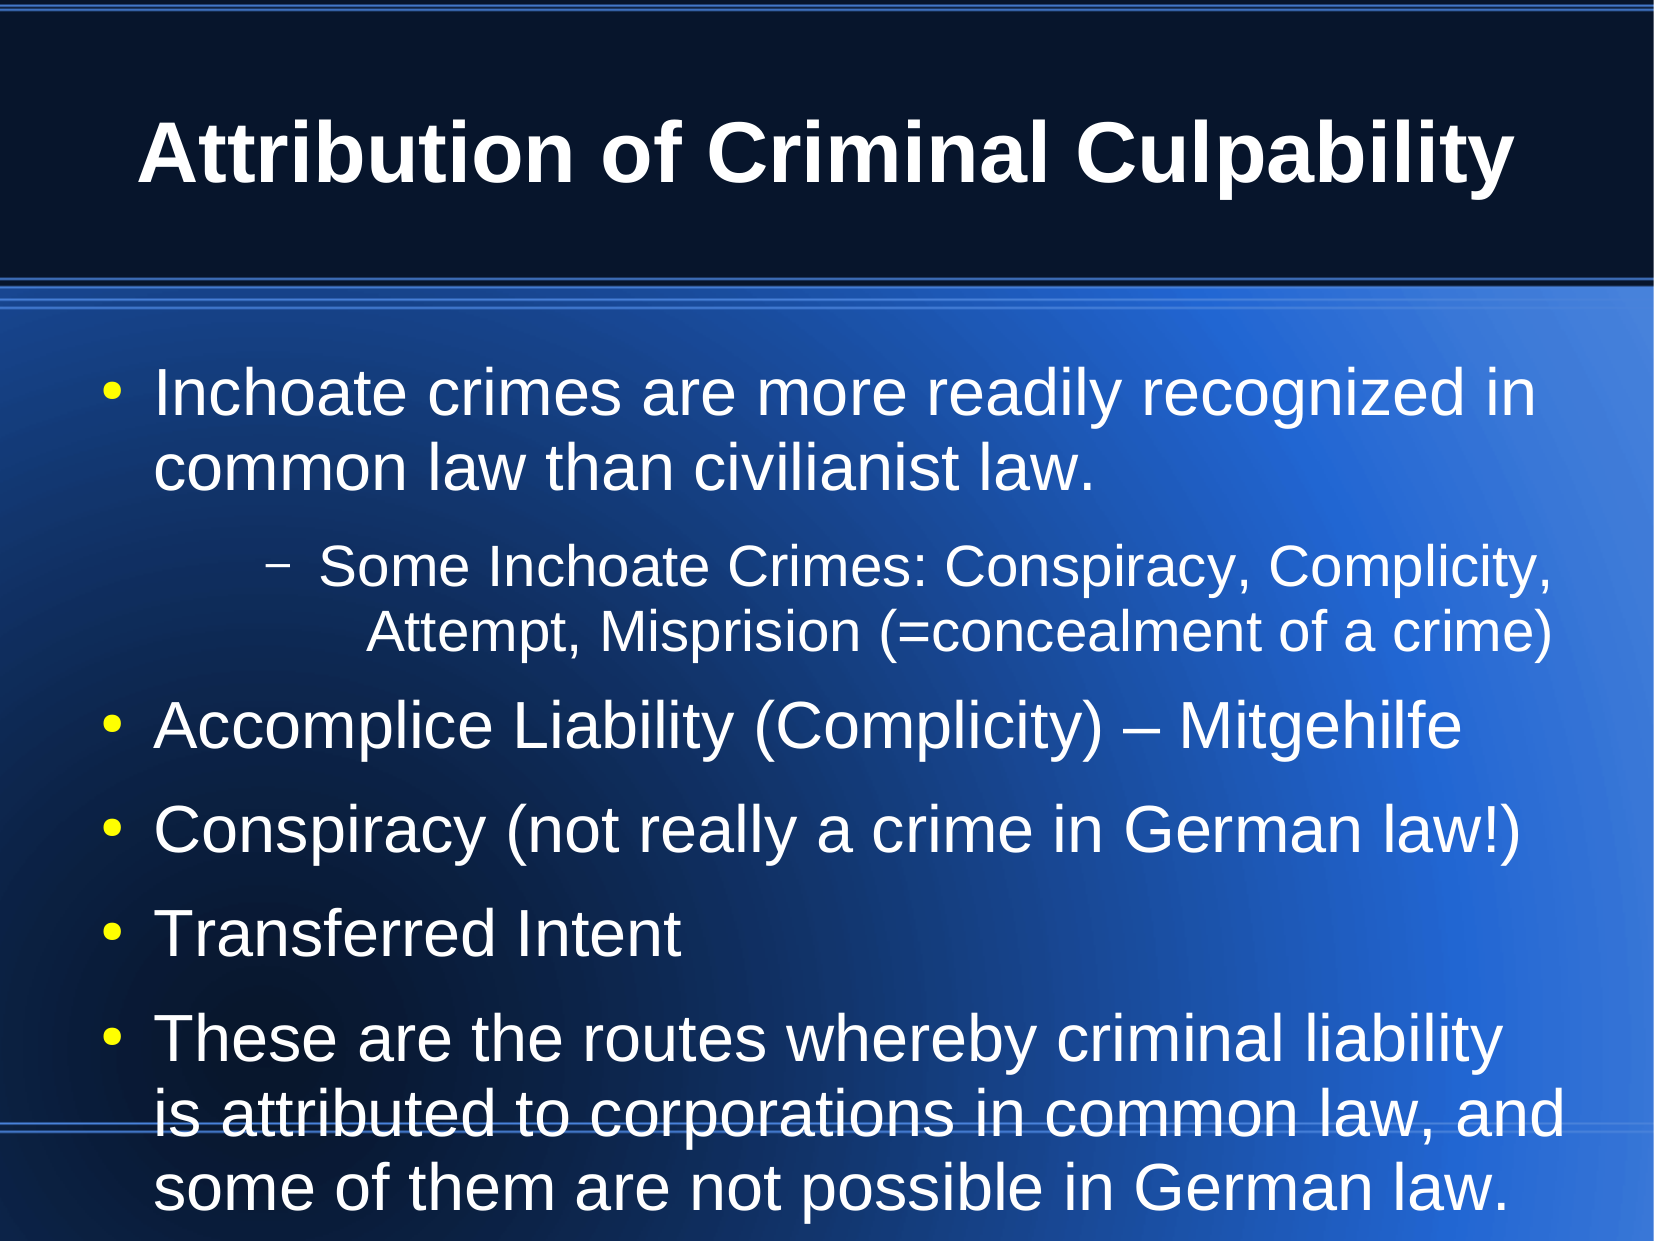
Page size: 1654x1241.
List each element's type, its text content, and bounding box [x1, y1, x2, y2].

title Attribution of Criminal Culpability [82, 49, 1571, 257]
picture [0, 0, 1654, 1241]
list Inchoate crimes are more readily recognized in common law than civilianist law. Some Inchoate Crimes: Conspiracy, Complicity, Attempt, Misprision (=concealment of a crime) Accomplice Liability (Complicity) – Mitgehilfe Conspiracy (not really a crime in German law!) Transferred Intent These are the routes whereby criminal liability is attributed to corporations in common law, and some of them are not possible in German law. [82, 355, 1571, 1225]
